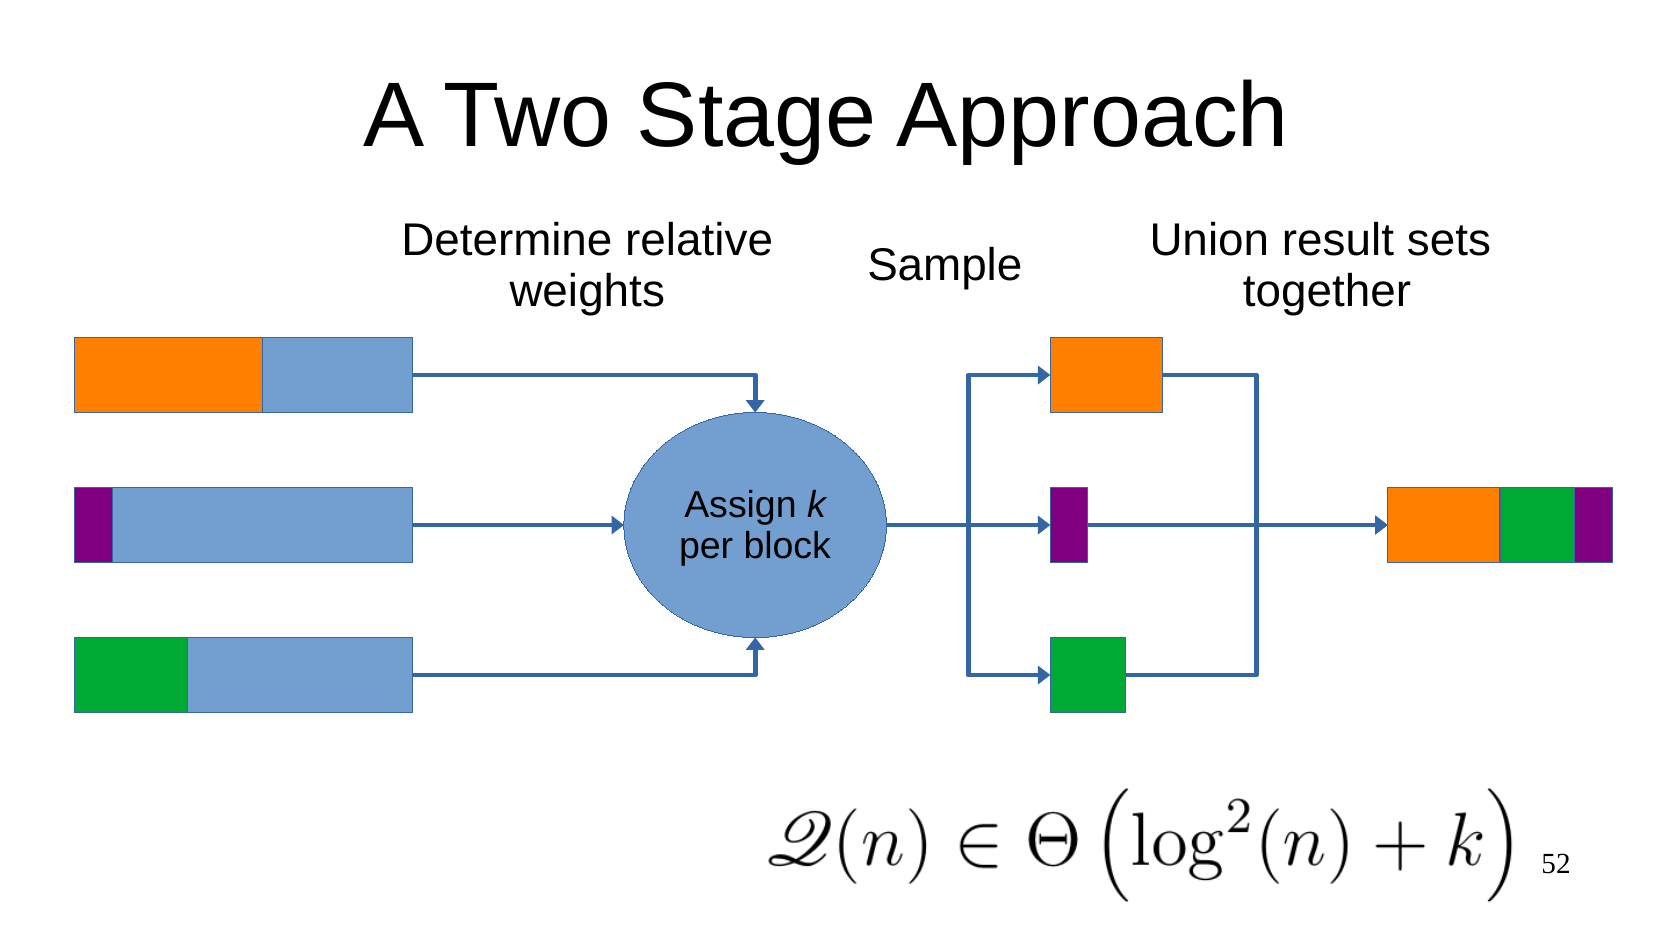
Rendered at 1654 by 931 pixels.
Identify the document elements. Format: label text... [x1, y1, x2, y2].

text_box Determine relative weights [386, 206, 788, 324]
text_box [74, 337, 413, 413]
text_box [74, 637, 413, 713]
text_box [1050, 337, 1163, 413]
text_box Assign k per block [623, 412, 887, 638]
picture [745, 749, 1524, 927]
text_box [1050, 487, 1088, 563]
text_box [74, 487, 413, 563]
text_box Sample [852, 231, 1051, 298]
text_box [1387, 487, 1613, 563]
title A Two Stage Approach [82, 37, 1571, 193]
text_box [1050, 637, 1126, 713]
text_box Union result sets together [1134, 206, 1519, 324]
